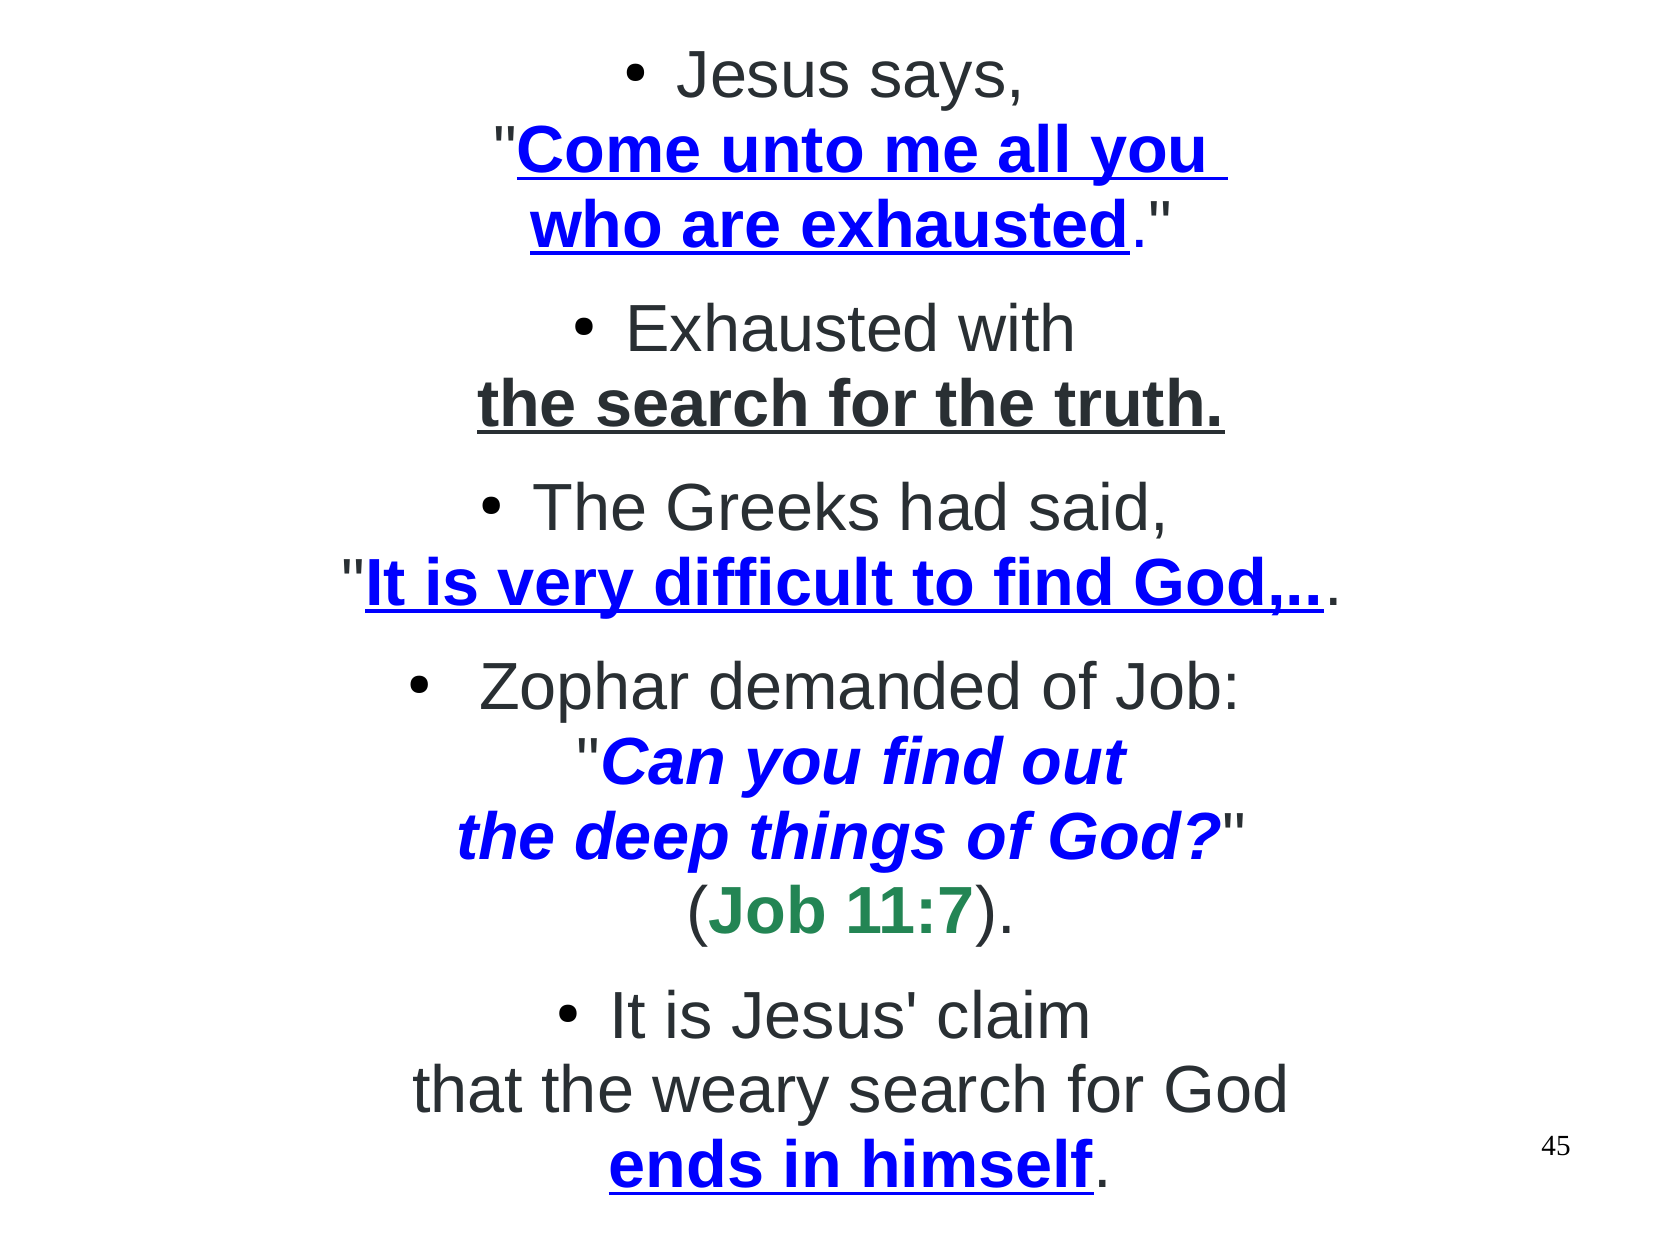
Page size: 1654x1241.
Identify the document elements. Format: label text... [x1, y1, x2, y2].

list Jesus says, "Come unto me all you who are exhausted." Exhausted with the search for the truth. The Greeks had said, "It is very difficult to find God,... Zophar demanded of Job: "Can you find out the deep things of God?" (Job 11:7). It is Jesus' claim that the weary search for God ends in himself. [37, 37, 1613, 1238]
